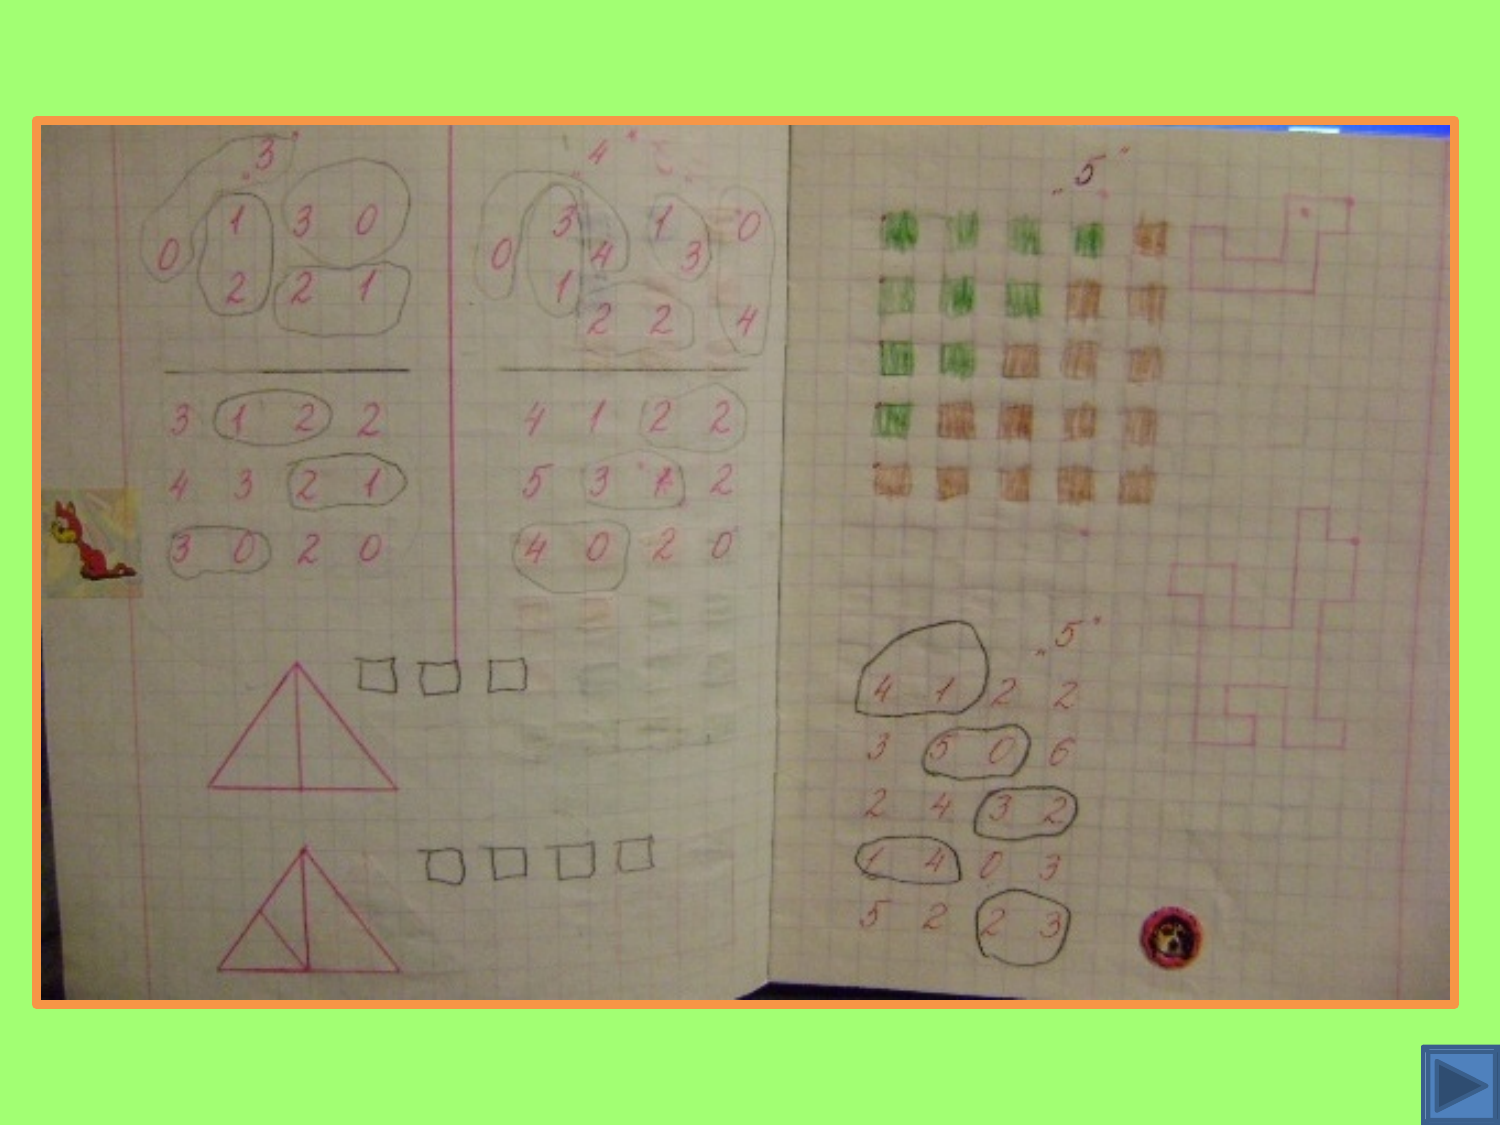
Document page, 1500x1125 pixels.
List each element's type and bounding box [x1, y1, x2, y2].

text_box [1425, 1046, 1500, 1125]
picture [41, 125, 1450, 1000]
